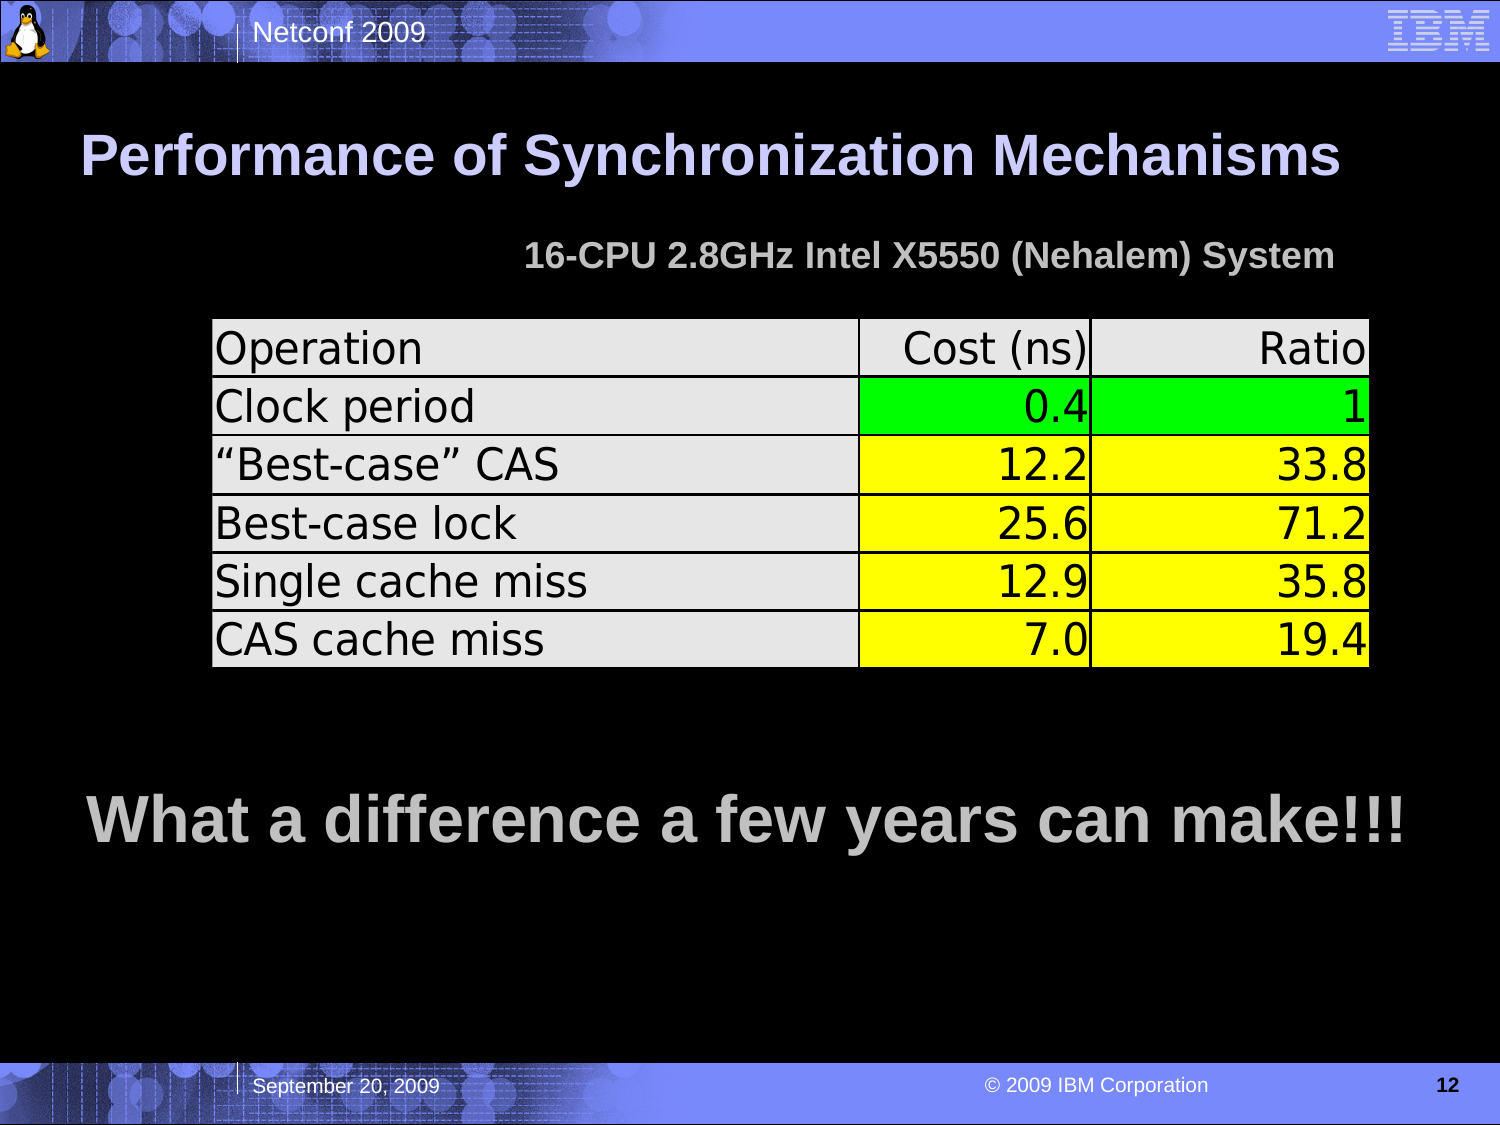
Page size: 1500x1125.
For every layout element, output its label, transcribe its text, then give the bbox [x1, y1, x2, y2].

text_box What a difference a few years can make!!! [72, 774, 1428, 864]
text_box 16-CPU 2.8GHz Intel X5550 (Nehalem) System [509, 226, 1351, 284]
picture [0, 1063, 1500, 1124]
chart [212, 318, 1371, 671]
title Performance of Synchronization Mechanisms [79, 116, 1433, 199]
picture [1, 1, 1500, 62]
